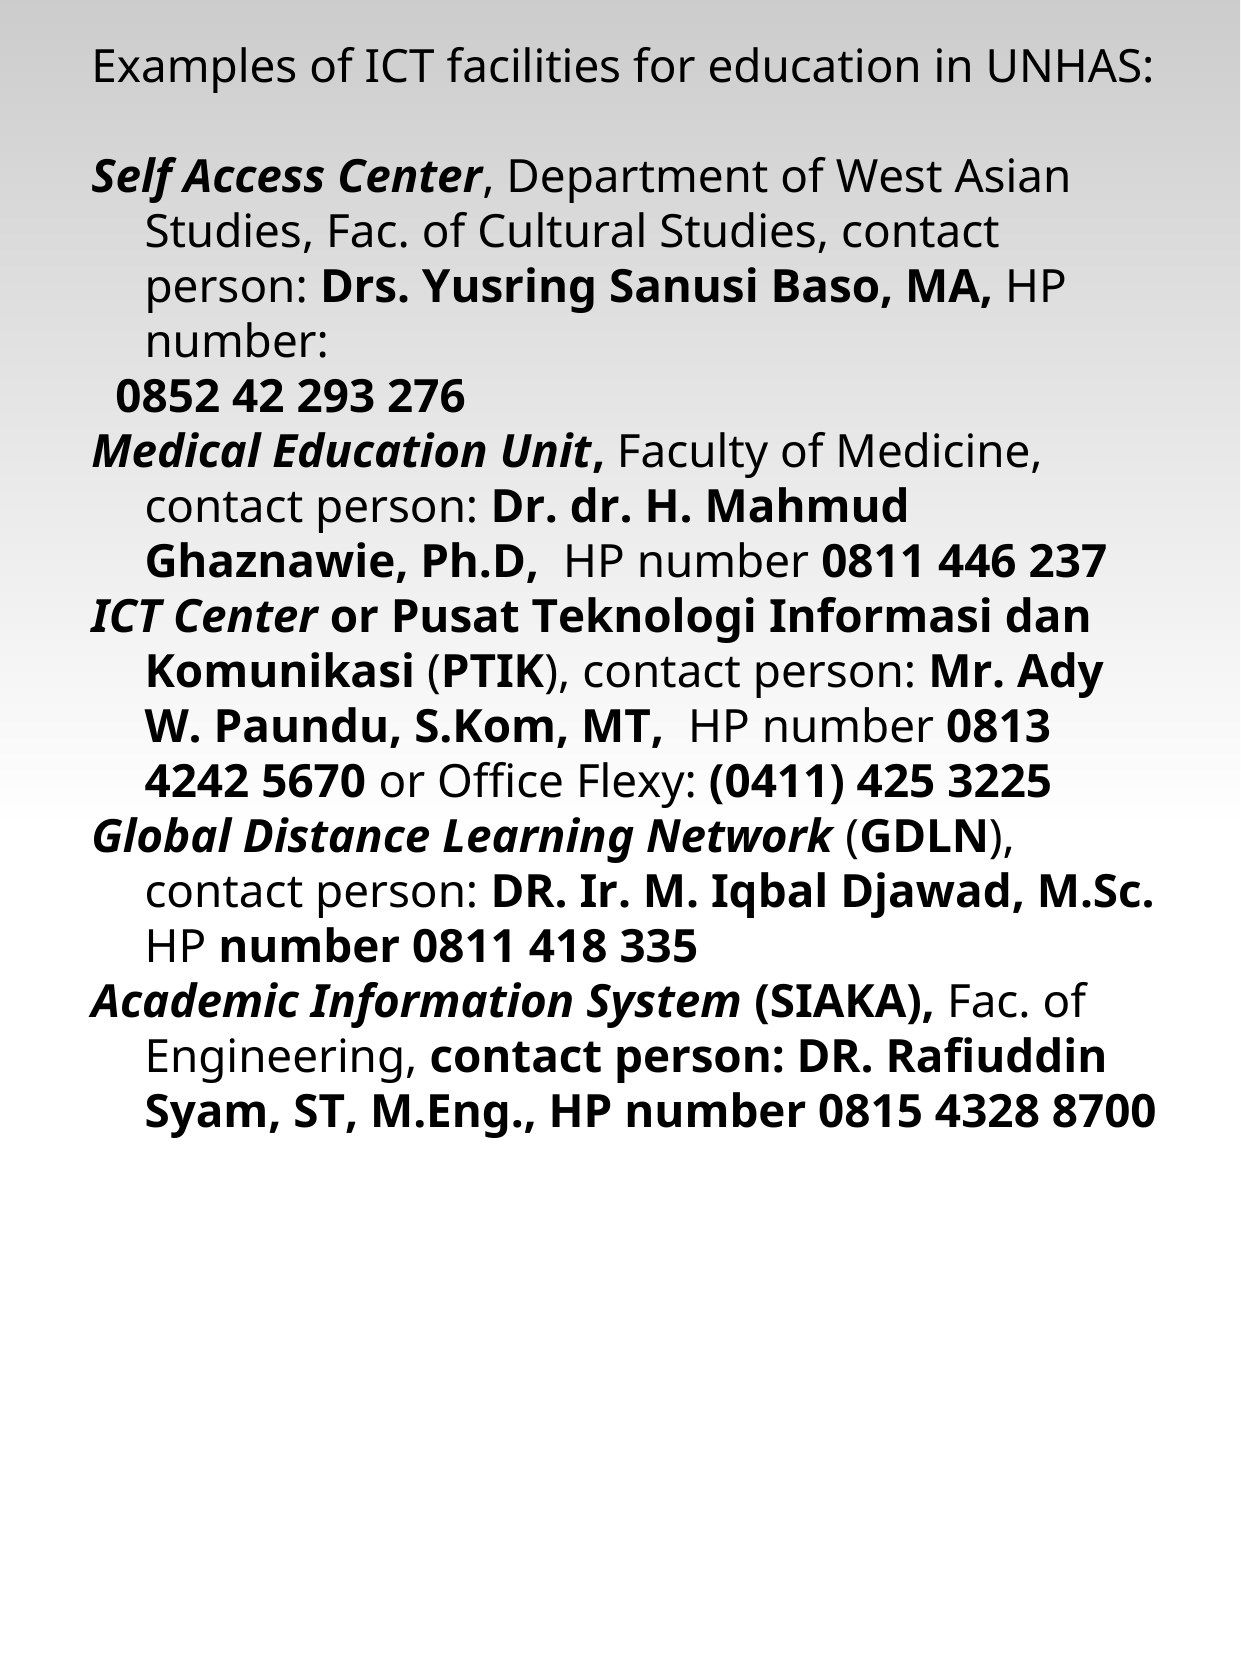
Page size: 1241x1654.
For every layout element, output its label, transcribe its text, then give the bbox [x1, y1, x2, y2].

text_box Examples of ICT facilities for education in UNHAS: Self Access Center, Department of West Asian Studies, Fac. of Cultural Studies, contact person: Drs. Yusring Sanusi Baso, MA, HP number: 0852 42 293 276 Medical Education Unit, Faculty of Medicine, contact person: Dr. dr. H. Mahmud Ghaznawie, Ph.D, HP number 0811 446 237 ICT Center or Pusat Teknologi Informasi dan Komunikasi (PTIK), contact person: Mr. Ady W. Paundu, S.Kom, MT, HP number 0813 4242 5670 or Office Flexy: (0411) 425 3225 Global Distance Learning Network (GDLN), contact person: DR. Ir. M. Iqbal Djawad, M.Sc. HP number 0811 418 335 Academic Information System (SIAKA), Fac. of Engineering, contact person: DR. Rafiuddin Syam, ST, M.Eng., HP number 0815 4328 8700 [59, 29, 1182, 1529]
